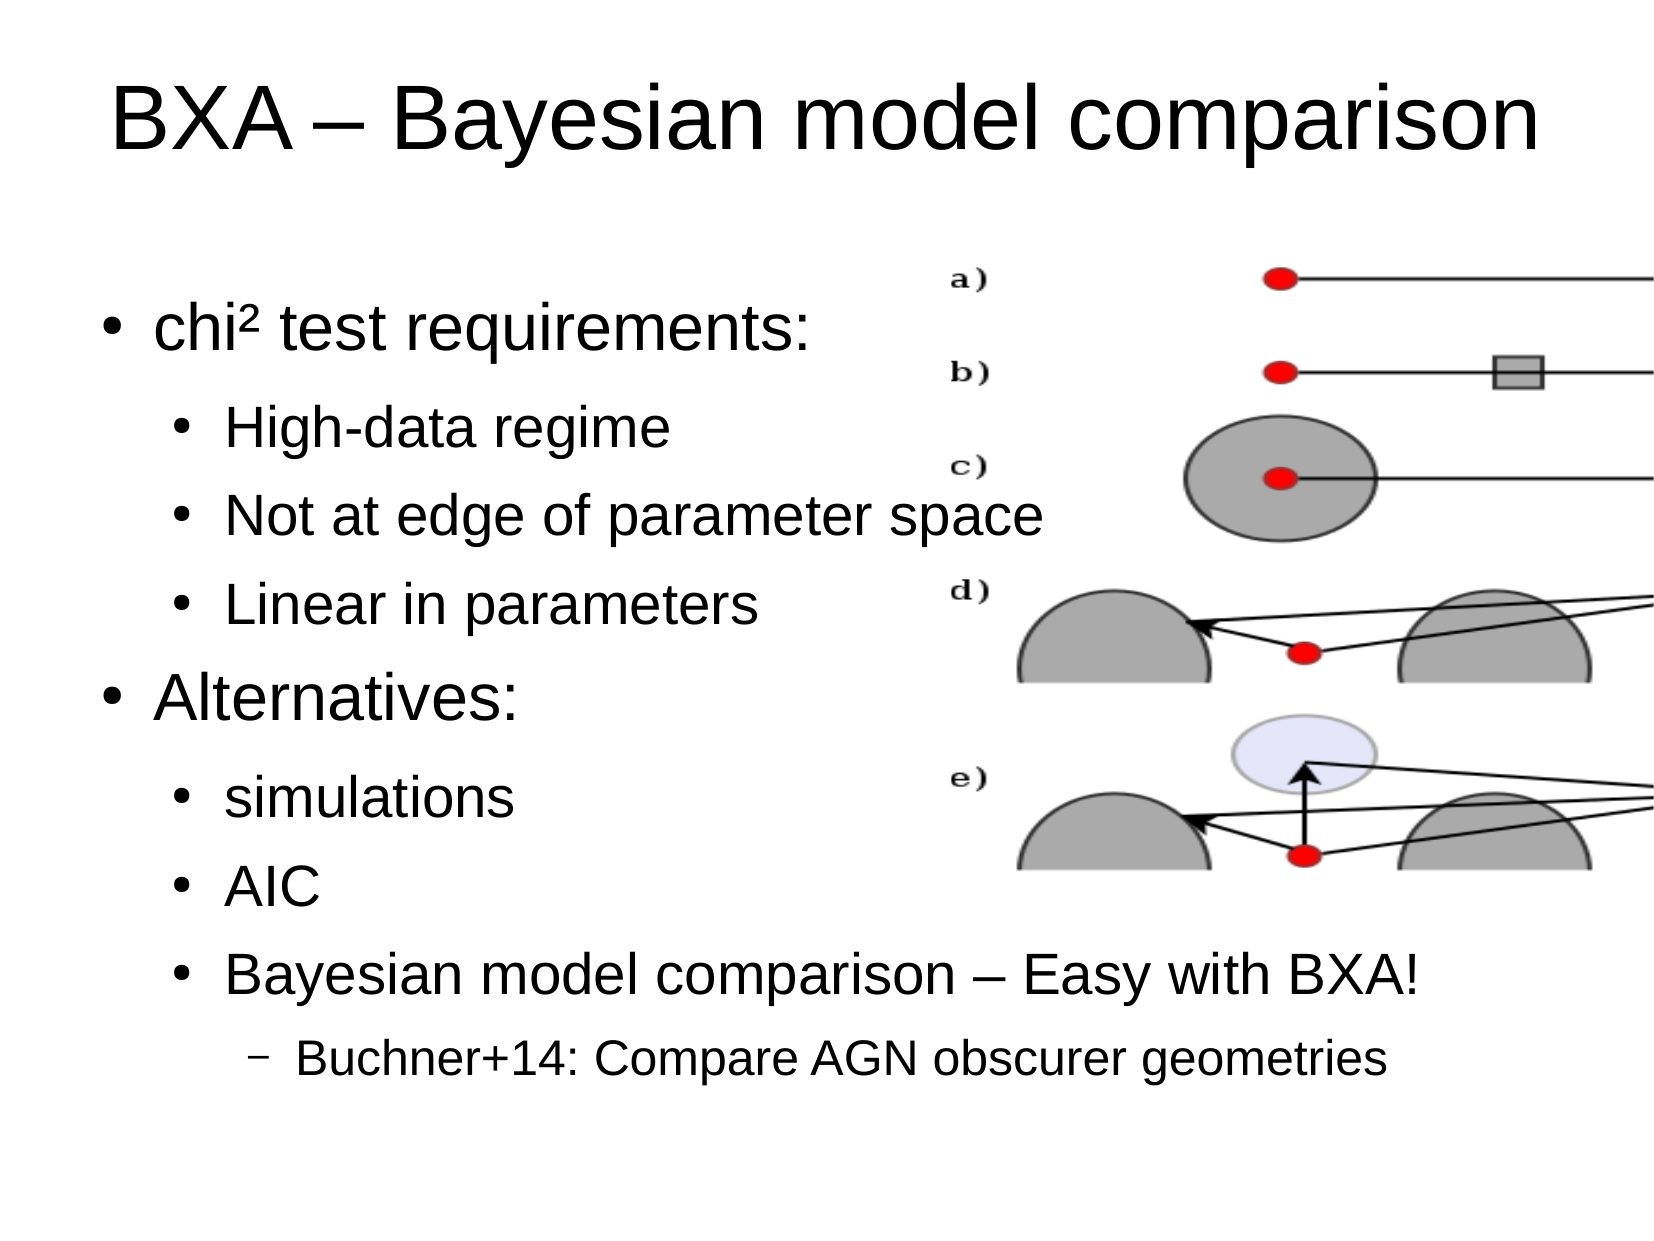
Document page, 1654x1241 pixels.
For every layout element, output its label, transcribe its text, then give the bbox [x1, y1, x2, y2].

list chi² test requirements: High-data regime Not at edge of parameter space Linear in parameters Alternatives: simulations AIC Bayesian model comparison – Easy with BXA! Buchner+14: Compare AGN obscurer geometries [82, 290, 1571, 1087]
picture [951, 252, 1654, 904]
title BXA – Bayesian model comparison [82, 13, 1571, 222]
